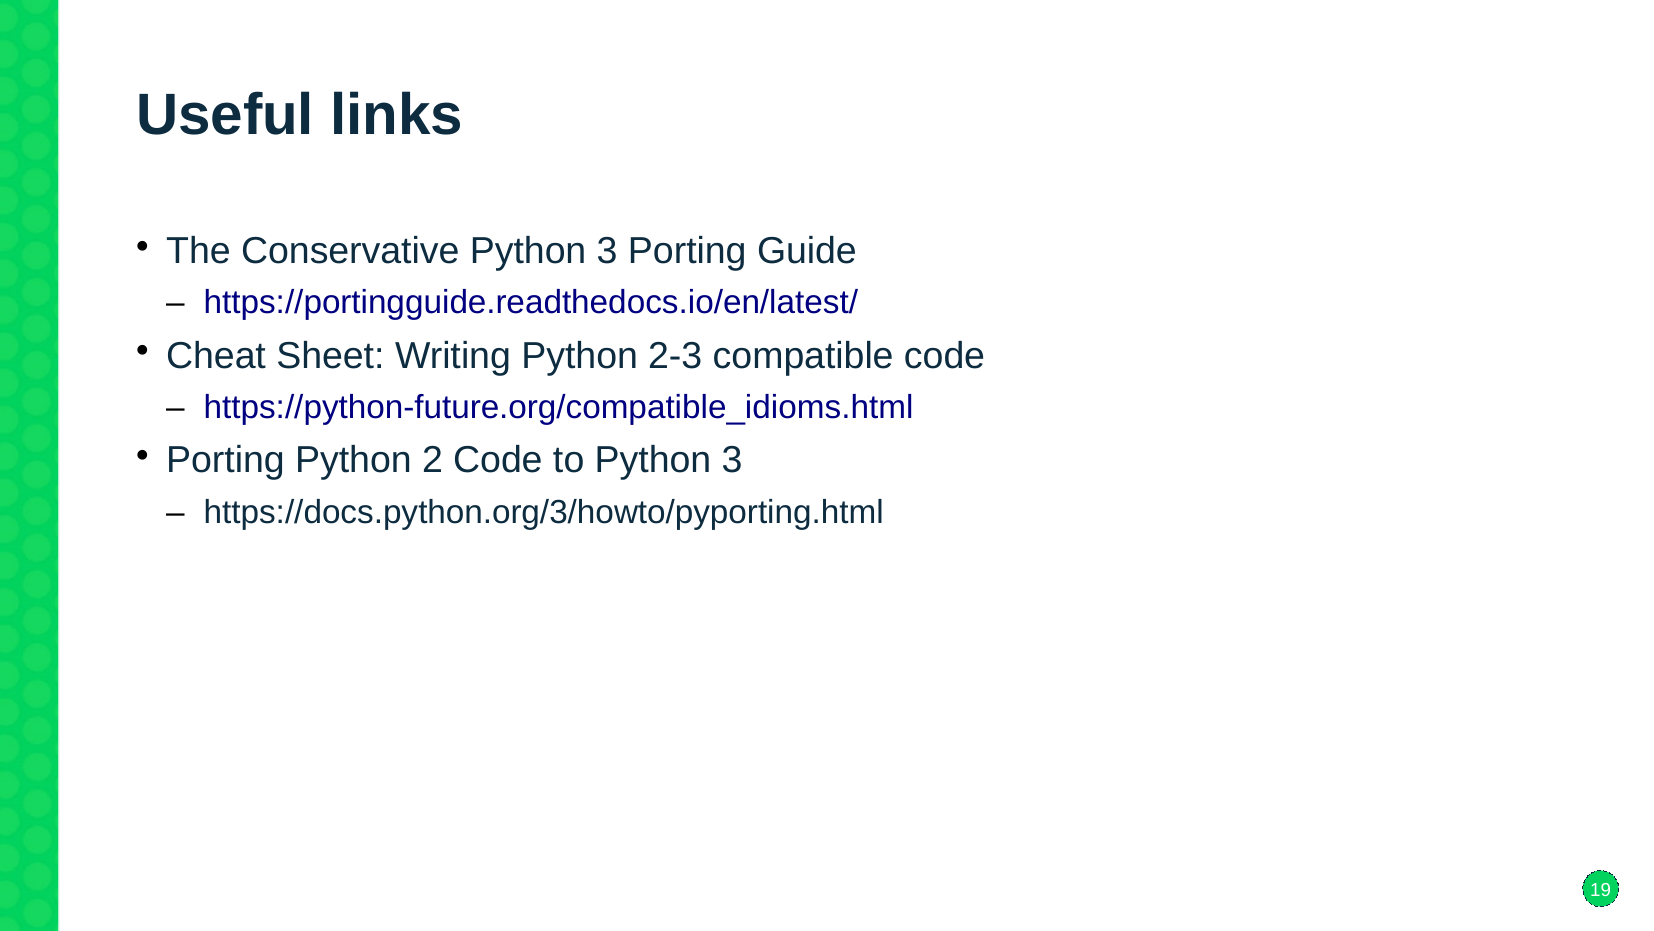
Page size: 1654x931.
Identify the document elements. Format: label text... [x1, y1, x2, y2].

title Useful links [121, 37, 1531, 193]
list The Conservative Python 3 Porting Guide https://portingguide.readthedocs.io/en/latest/ Cheat Sheet: Writing Python 2-3 compatible code https://python-future.org/compatible_idioms.html Porting Python 2 Code to Python 3 https://docs.python.org/3/howto/pyporting.html [121, 217, 1531, 825]
picture [0, 0, 76, 931]
